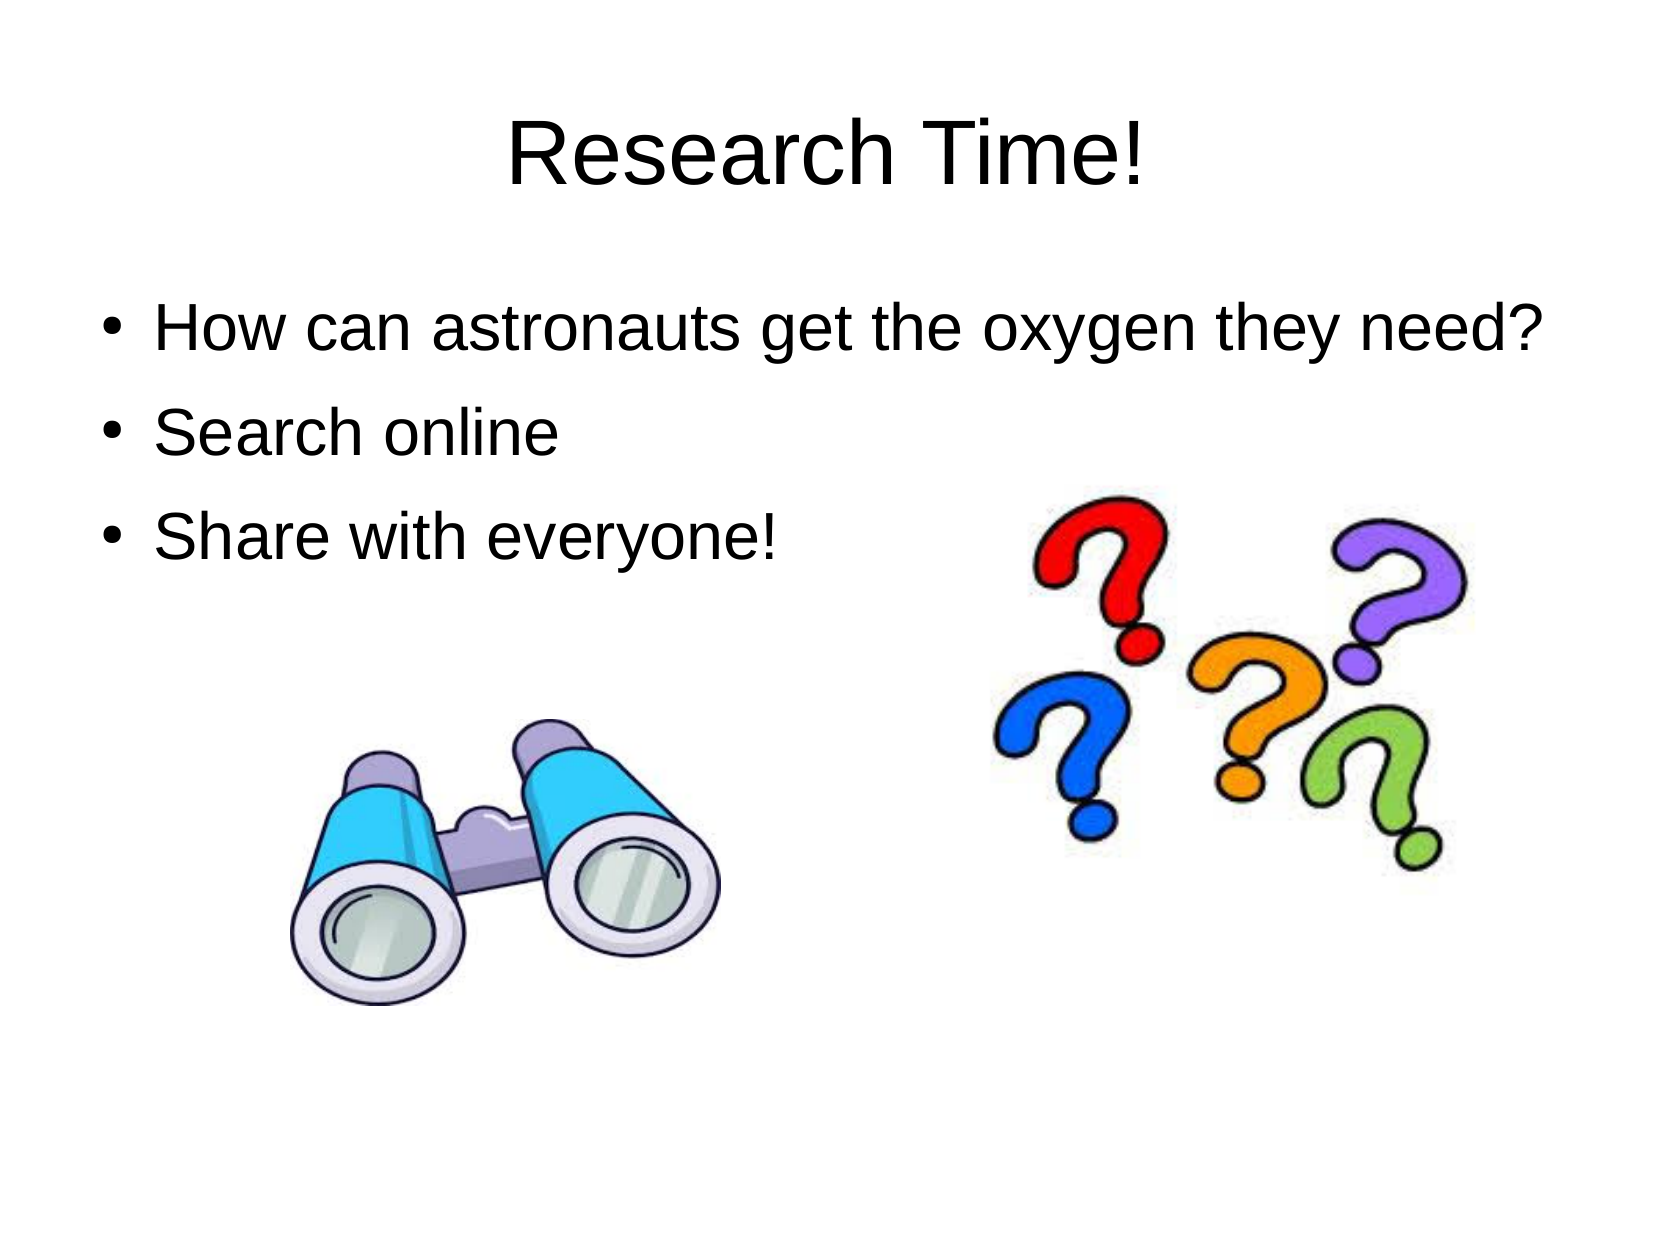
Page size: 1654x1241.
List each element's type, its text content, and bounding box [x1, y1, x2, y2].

picture [290, 719, 721, 1006]
list How can astronauts get the oxygen they need? Search online Share with everyone! [82, 290, 1571, 1010]
title Research Time! [82, 49, 1571, 257]
picture [954, 449, 1501, 901]
